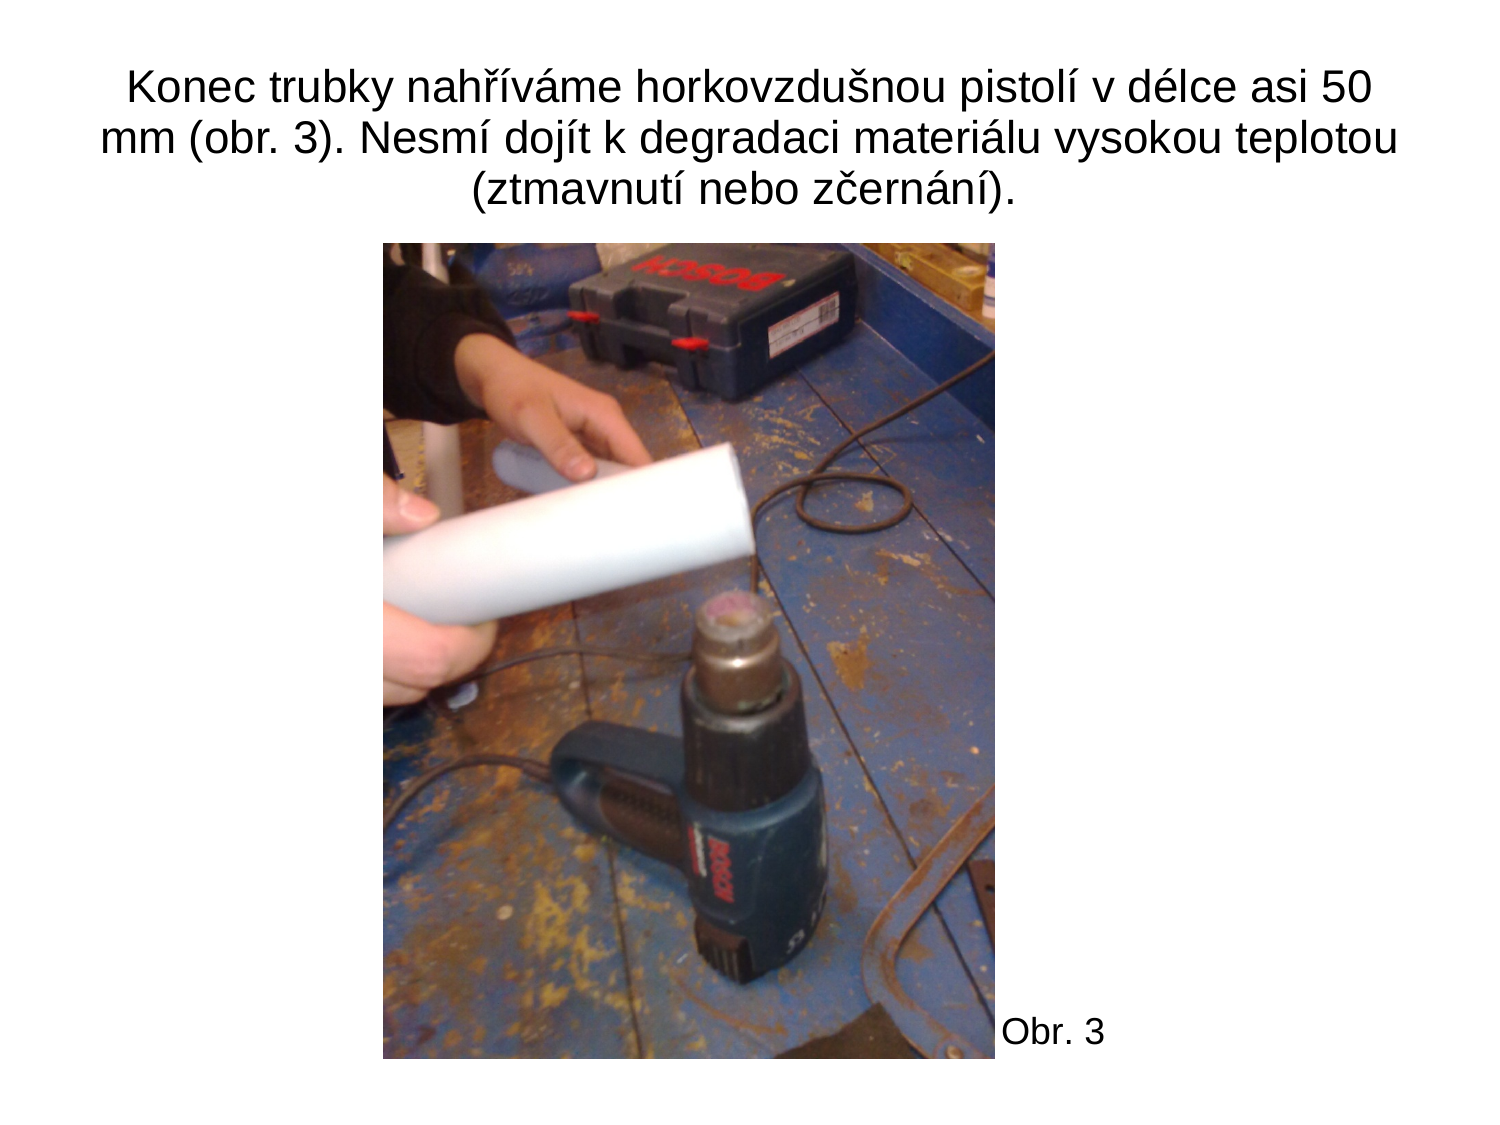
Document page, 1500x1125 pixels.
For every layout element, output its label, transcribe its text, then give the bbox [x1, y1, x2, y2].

title Konec trubky nahříváme horkovzdušnou pistolí v délce asi 50 mm (obr. 3). Nesmí dojít k degradaci materiálu vysokou teplotou (ztmavnutí nebo zčernání). [75, 45, 1426, 233]
picture [383, 243, 995, 1059]
text_box Obr. 3 [986, 999, 1188, 1060]
